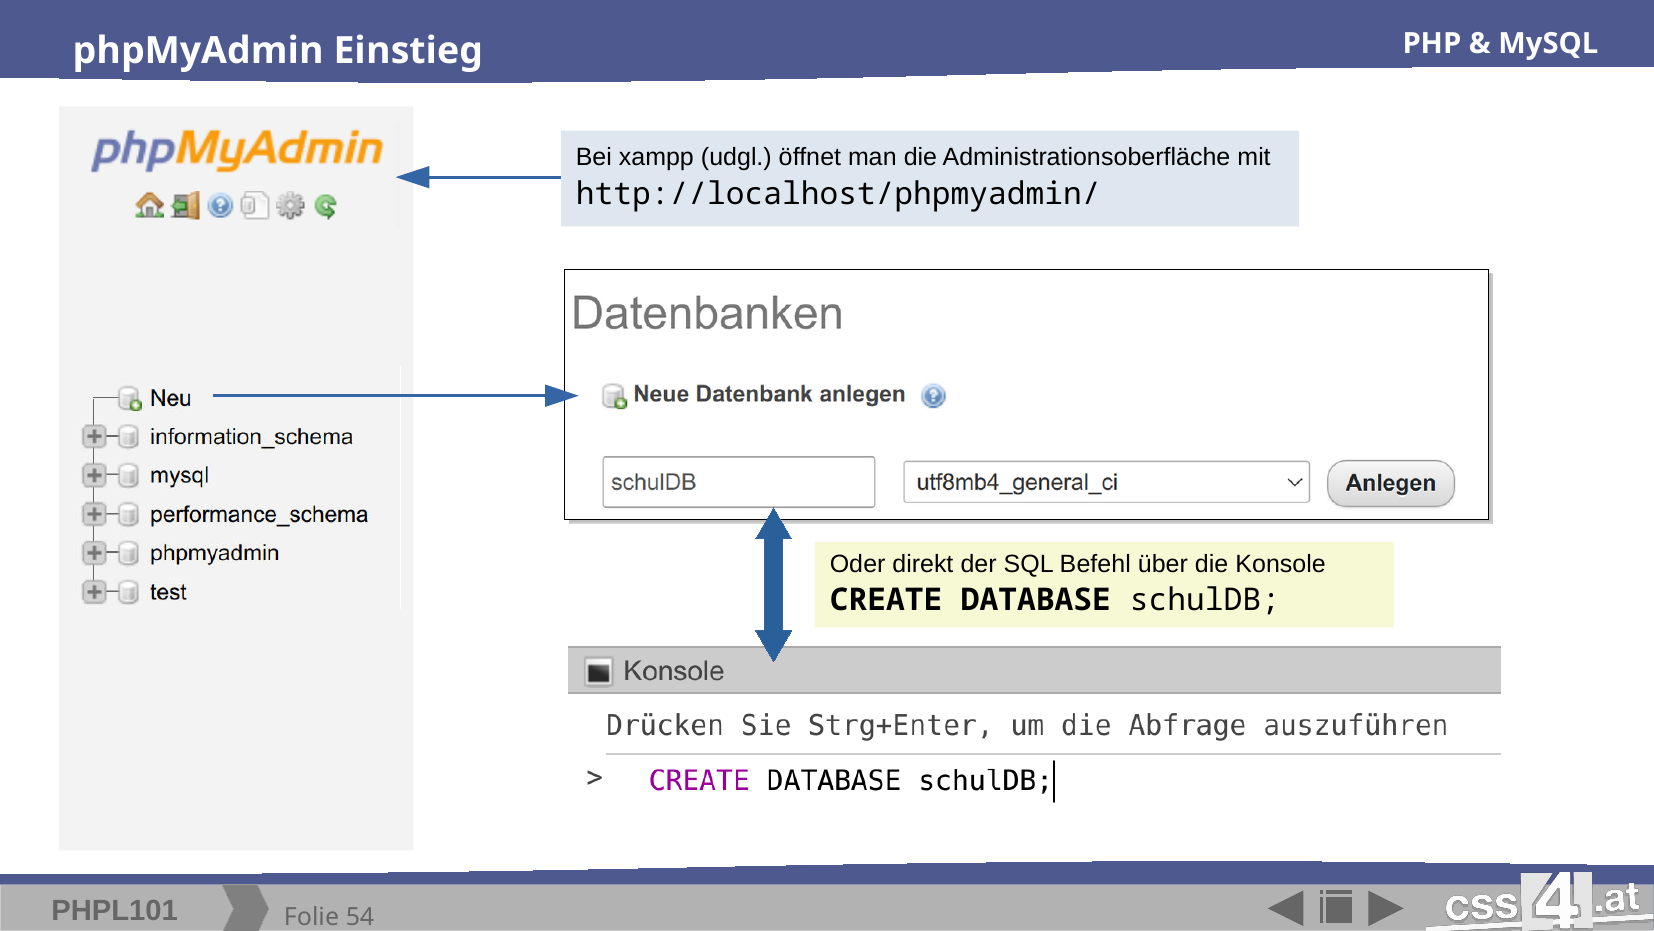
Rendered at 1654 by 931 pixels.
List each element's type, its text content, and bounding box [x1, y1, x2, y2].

text_box phpMyAdmin Einstieg [57, 16, 485, 69]
picture [564, 269, 1489, 520]
text_box Bei xampp (udgl.) öffnet man die Administrationsoberfläche mit http://localhost/phpmyadmin/ [561, 130, 1300, 227]
picture [1426, 872, 1654, 931]
text_box [59, 106, 414, 851]
text_box [755, 507, 792, 662]
text_box [0, 0, 1654, 83]
picture [568, 637, 1501, 827]
text_box PHPL101 [36, 886, 209, 931]
picture [74, 122, 400, 228]
picture [75, 366, 401, 609]
text_box [0, 861, 1654, 931]
text_box Folie <Foliennummer> [269, 891, 542, 931]
text_box Oder direkt der SQL Befehl über die Konsole CREATE DATABASE schulDB; [814, 543, 1394, 626]
text_box PHP & MySQL [1387, 15, 1619, 60]
